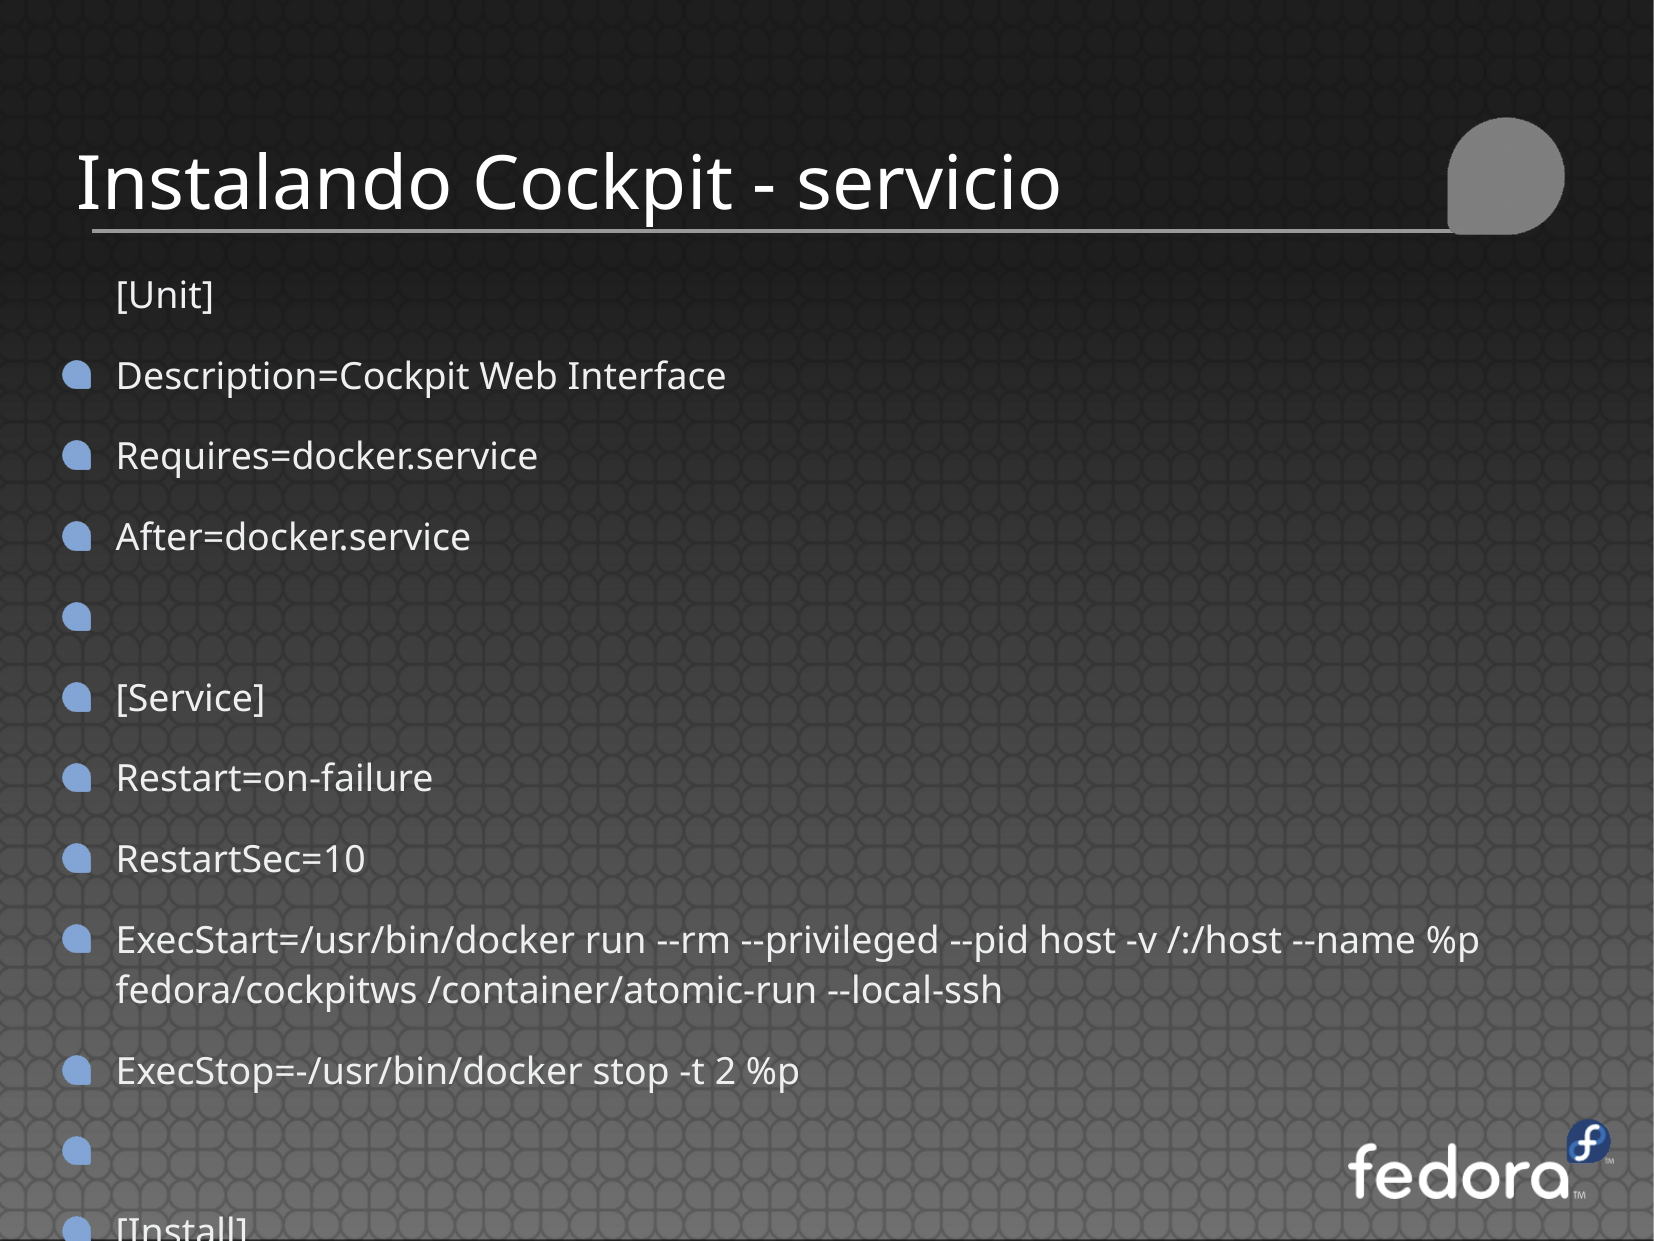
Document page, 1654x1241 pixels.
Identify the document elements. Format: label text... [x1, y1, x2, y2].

title Instalando Cockpit - servicio [76, 112, 1566, 249]
picture [0, 0, 1654, 1241]
list [Unit] Description=Cockpit Web Interface Requires=docker.service After=docker.service [Service] Restart=on-failure RestartSec=10 ExecStart=/usr/bin/docker run --rm --privileged --pid host -v /:/host --name %p fedora/cockpitws /container/atomic-run --local-ssh ExecStop=-/usr/bin/docker stop -t 2 %p [Install] WantedBy=multi-user.target [44, 182, 1533, 1241]
